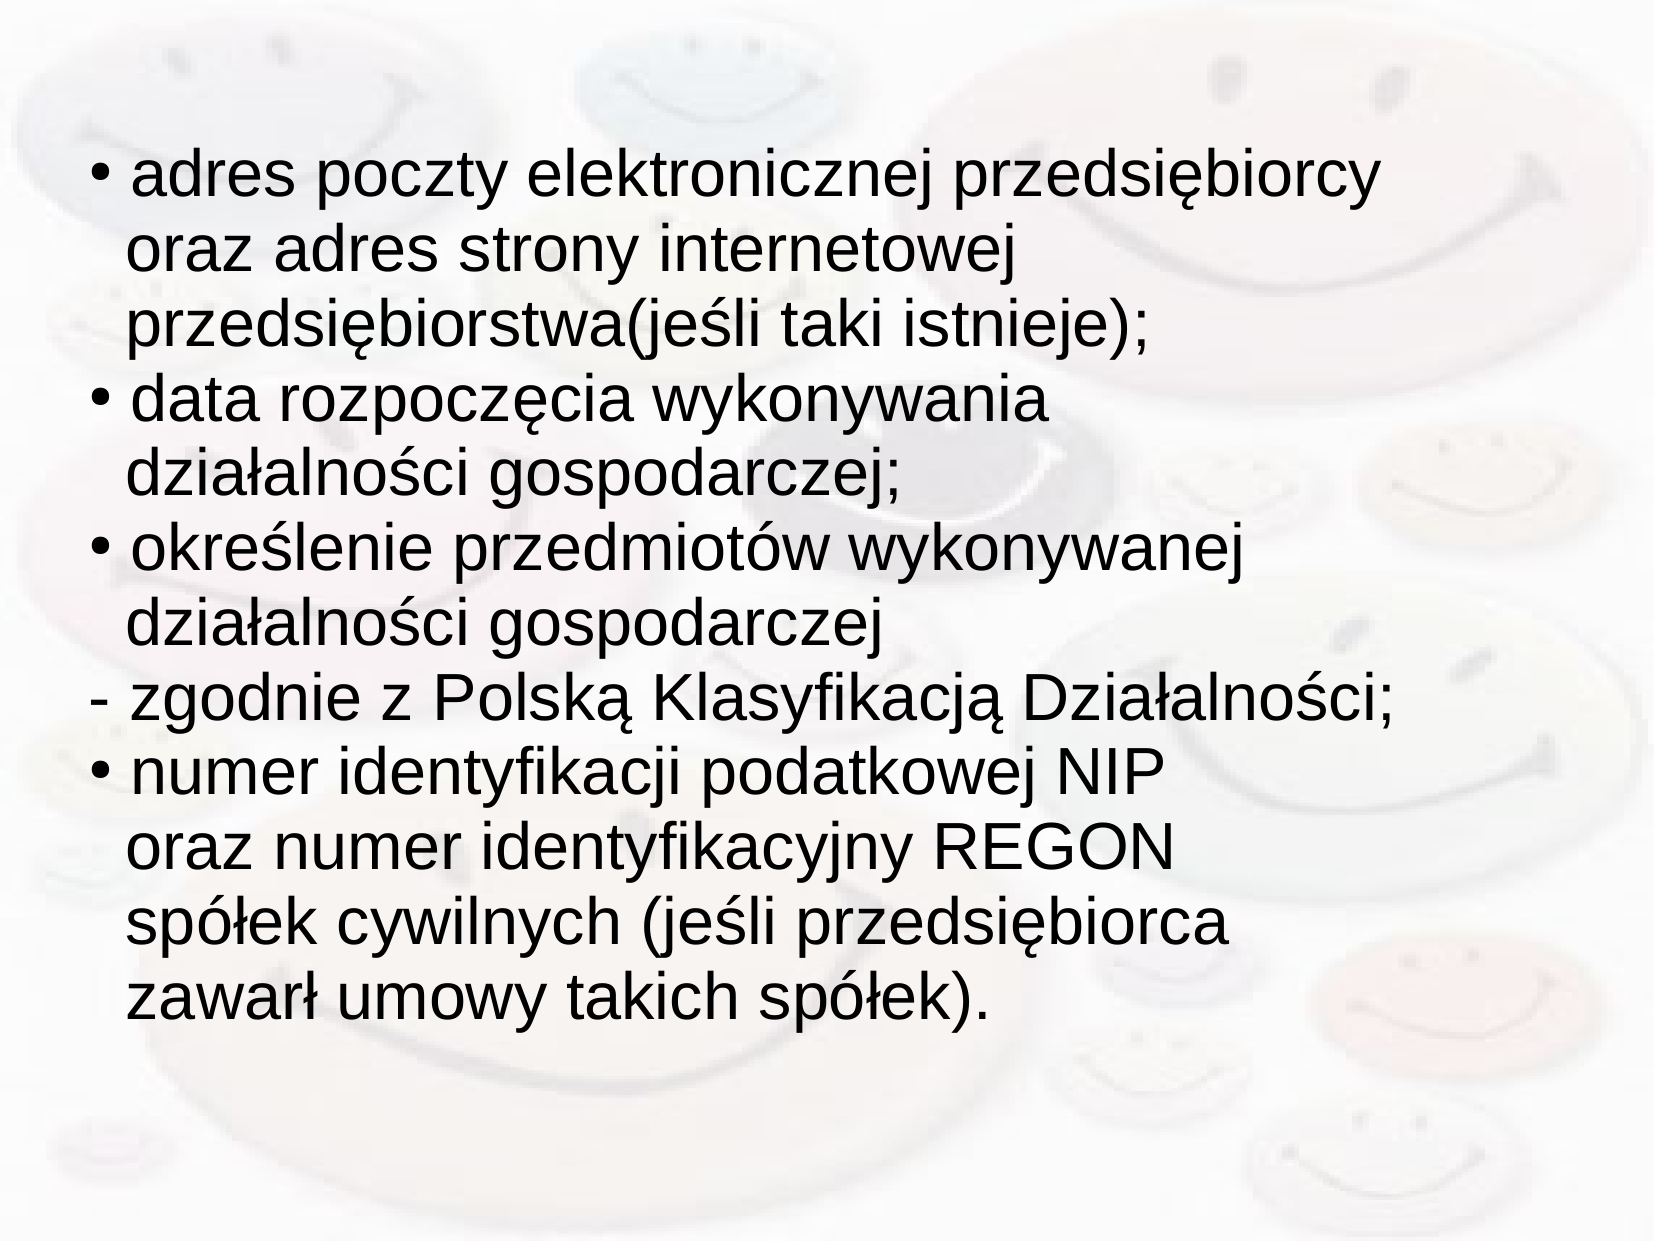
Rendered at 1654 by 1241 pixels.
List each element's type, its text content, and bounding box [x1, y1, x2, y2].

picture [0, 0, 1654, 1241]
subtitle adres poczty elektronicznej przedsiębiorcy oraz adres strony internetowej przedsiębiorstwa(jeśli taki istnieje); data rozpoczęcia wykonywania działalności gospodarczej; określenie przedmiotów wykonywanej działalności gospodarczej - zgodnie z Polską Klasyfikacją Działalności; numer identyfikacji podatkowej NIP oraz numer identyfikacyjny REGON spółek cywilnych (jeśli przedsiębiorca zawarł umowy takich spółek). [88, 136, 1577, 1034]
